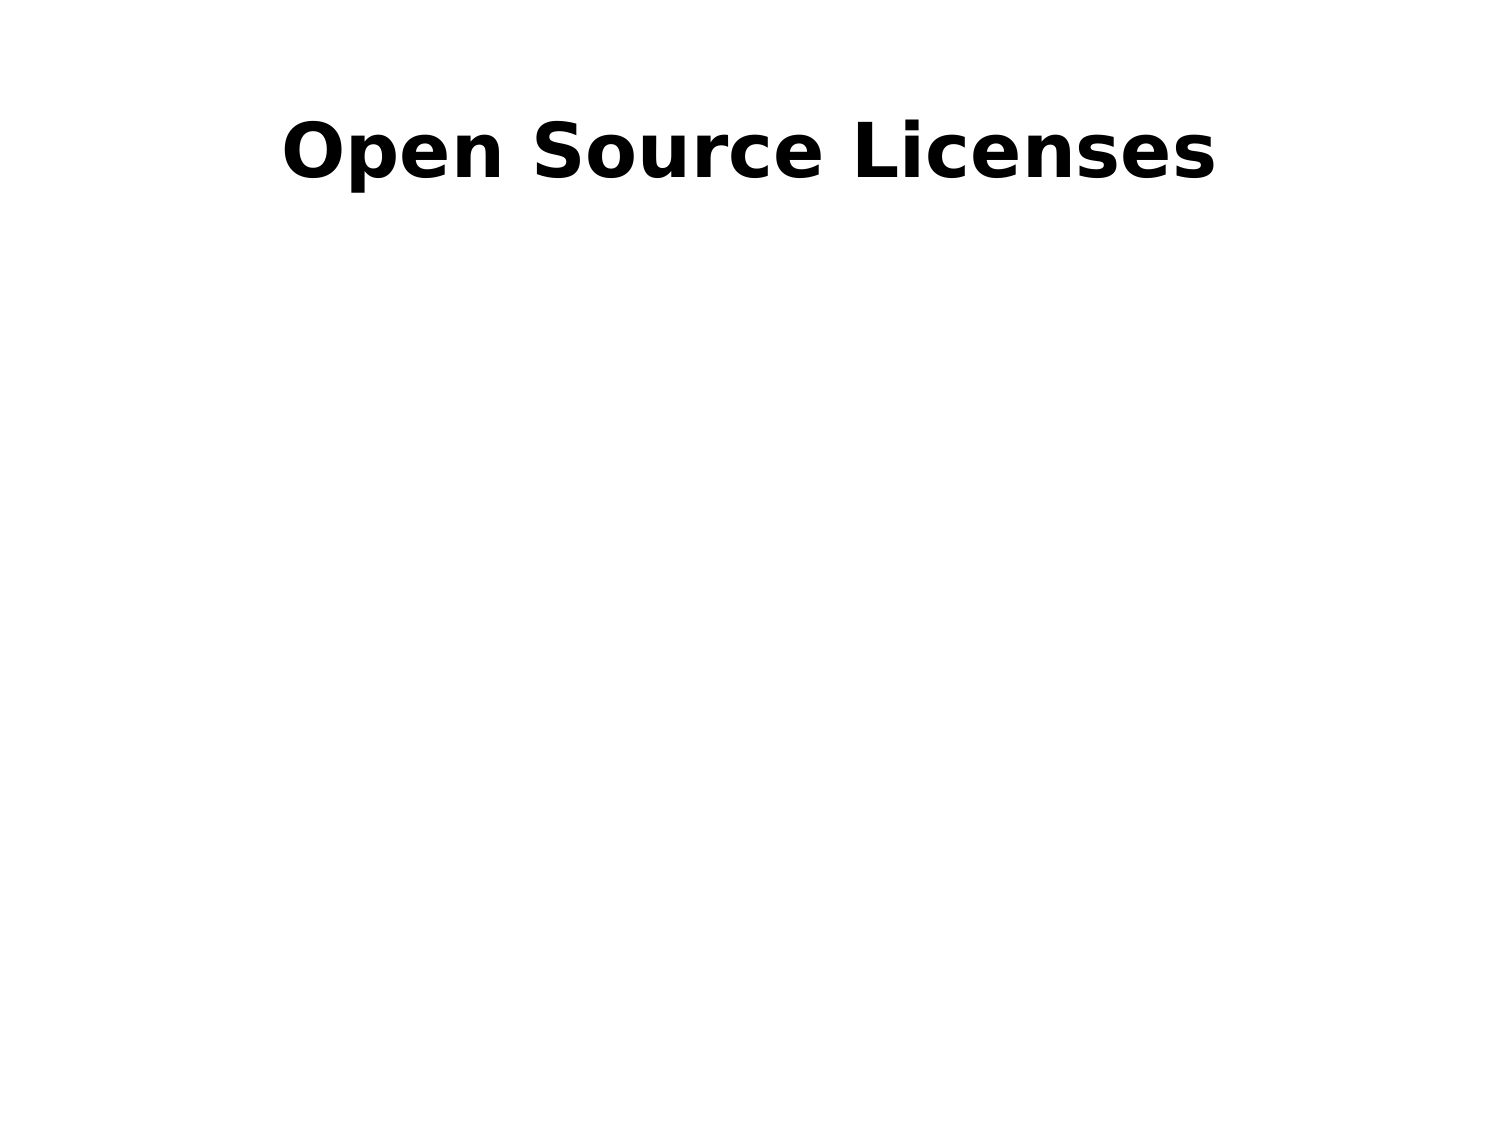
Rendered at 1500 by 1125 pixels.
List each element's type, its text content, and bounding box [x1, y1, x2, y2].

title Open Source Licenses [75, 68, 1425, 201]
